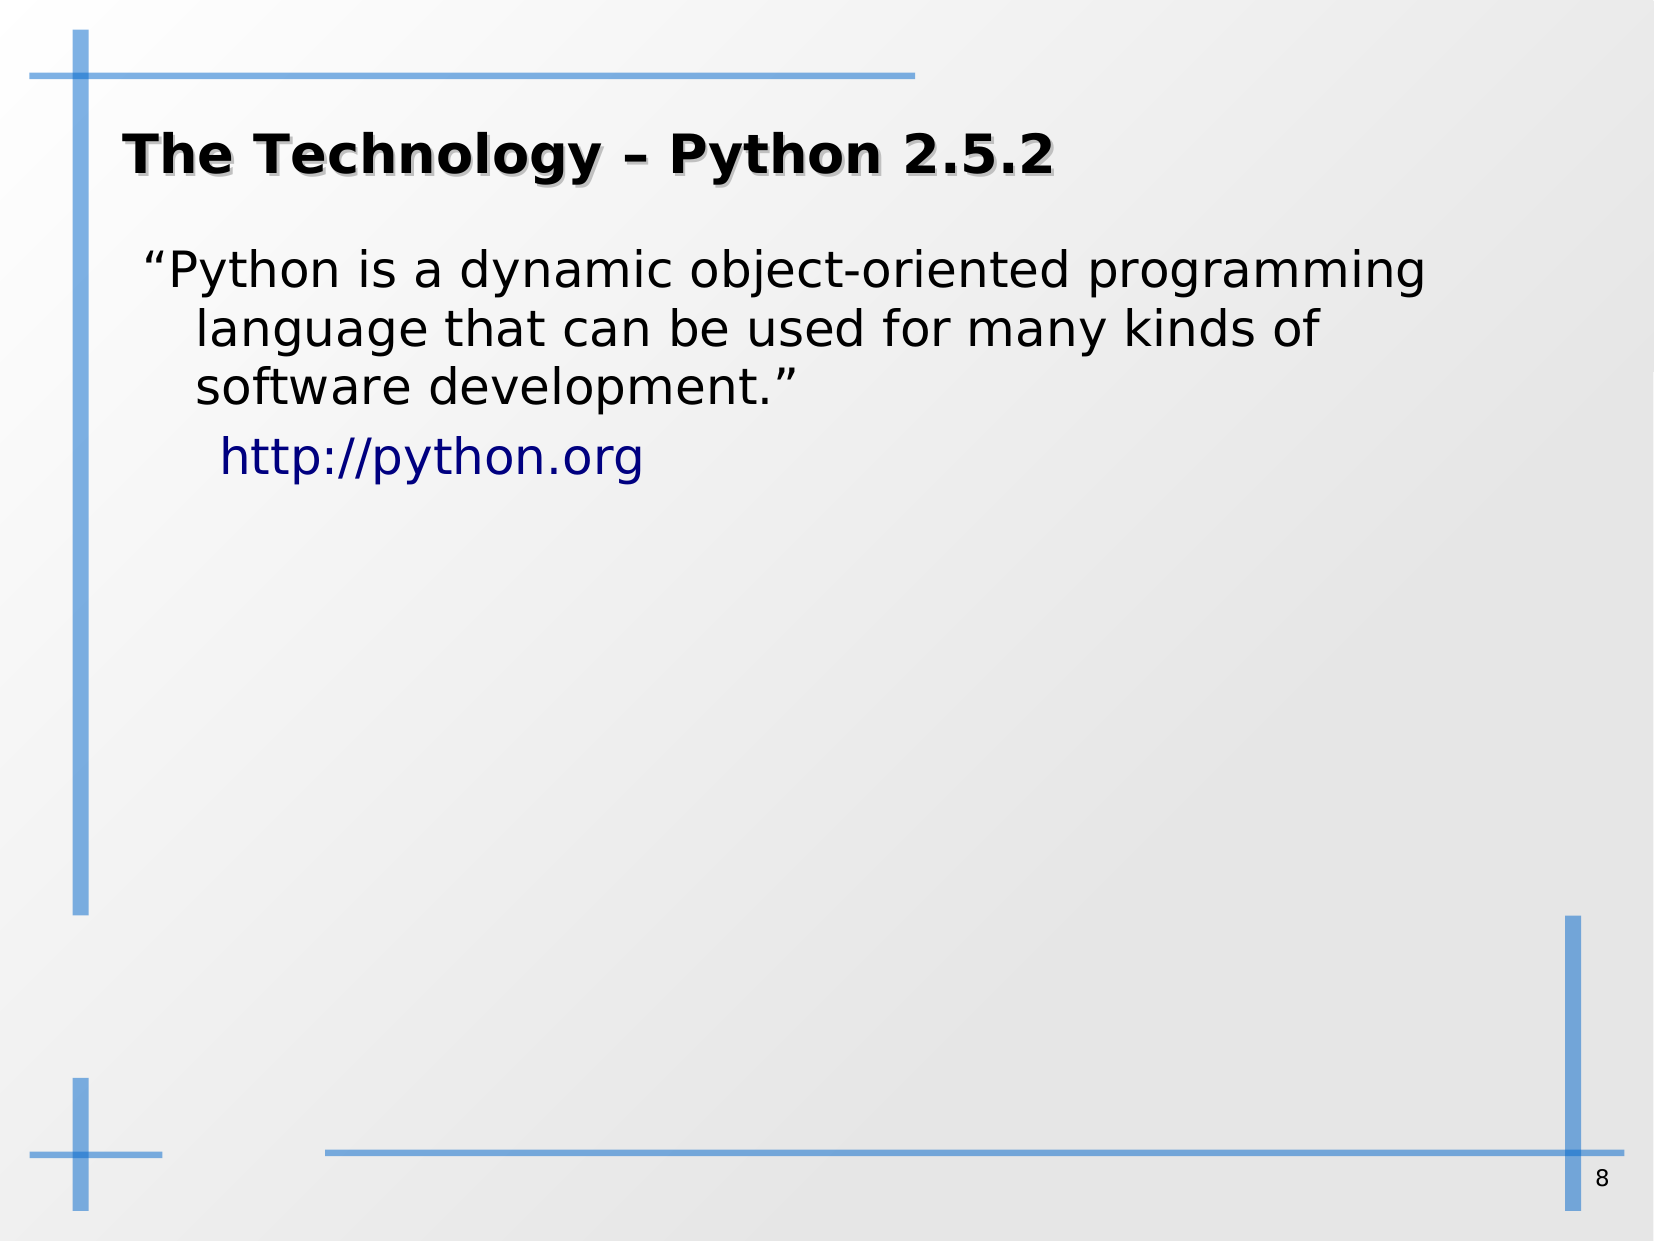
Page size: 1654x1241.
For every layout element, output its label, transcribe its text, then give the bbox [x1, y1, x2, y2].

list “Python is a dynamic object-oriented programming language that can be used for many kinds of software development.” http://python.org [124, 241, 1526, 1133]
title The Technology – Python 2.5.2 [122, 91, 1524, 219]
